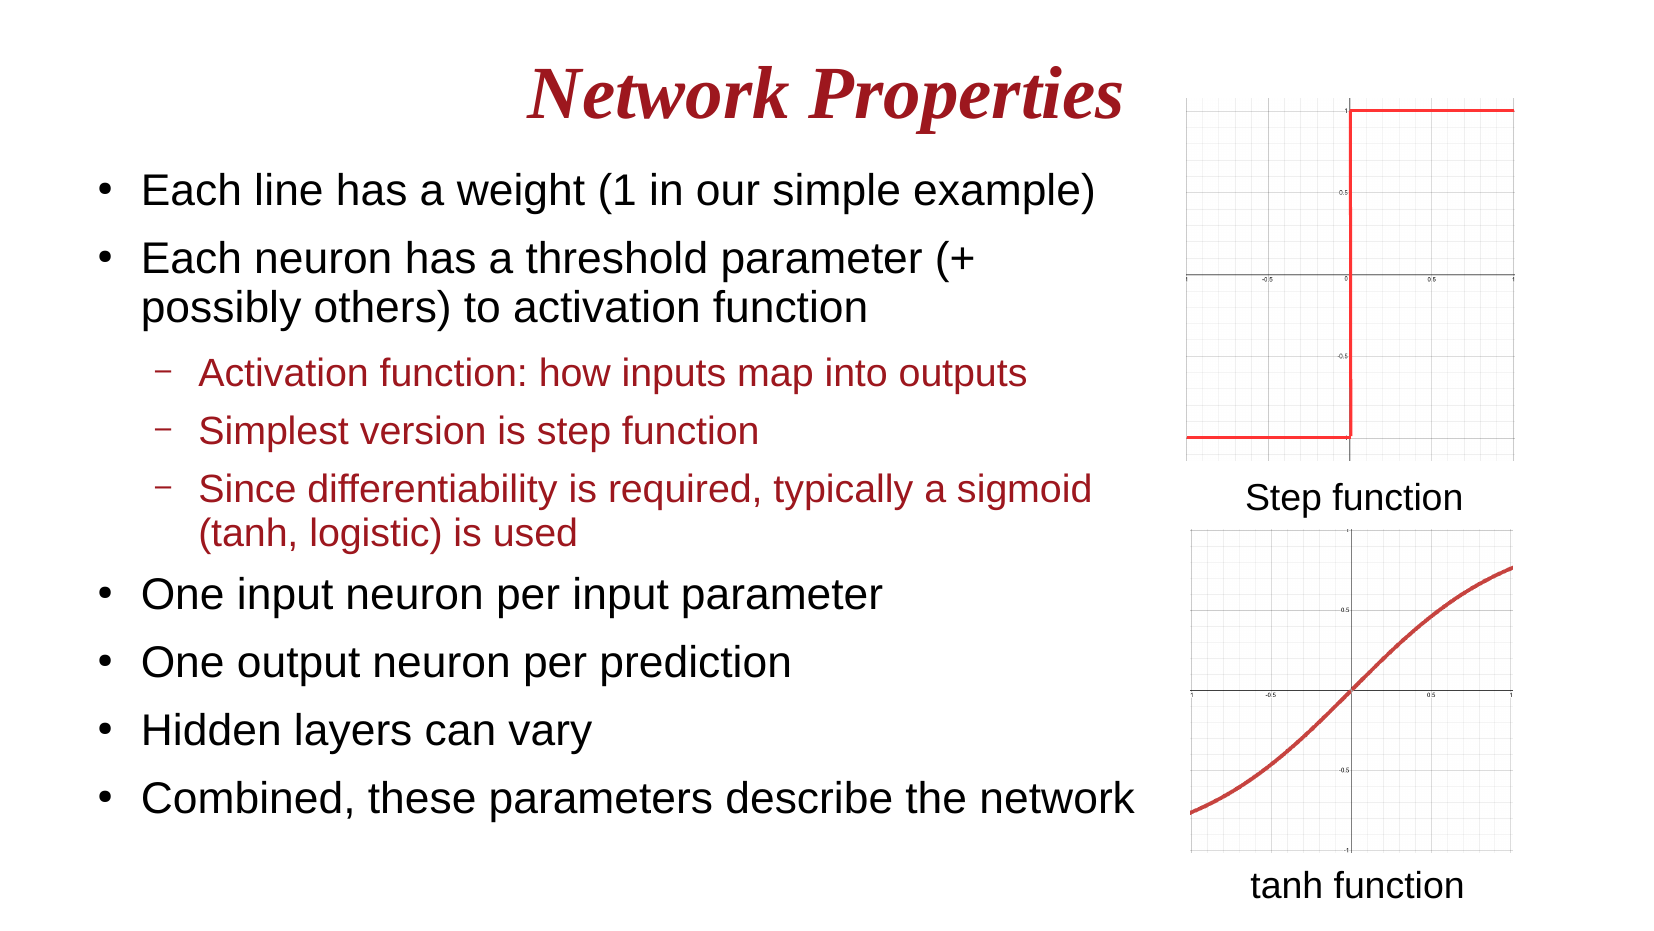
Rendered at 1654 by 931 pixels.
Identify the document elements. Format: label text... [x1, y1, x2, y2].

text_box Step function [1196, 466, 1512, 523]
text_box tanh function [1199, 853, 1515, 911]
picture [1186, 98, 1515, 461]
list Each line has a weight (1 in our simple example) Each neuron has a threshold parameter (+ possibly others) to activation function Activation function: how inputs map into outputs Simplest version is step function Since differentiability is required, typically a sigmoid (tanh, logistic) is used One input neuron per input parameter One output neuron per prediction Hidden layers can vary Combined, these parameters describe the network [82, 165, 1141, 826]
picture [1190, 529, 1513, 853]
title Network Properties [82, 37, 1571, 151]
